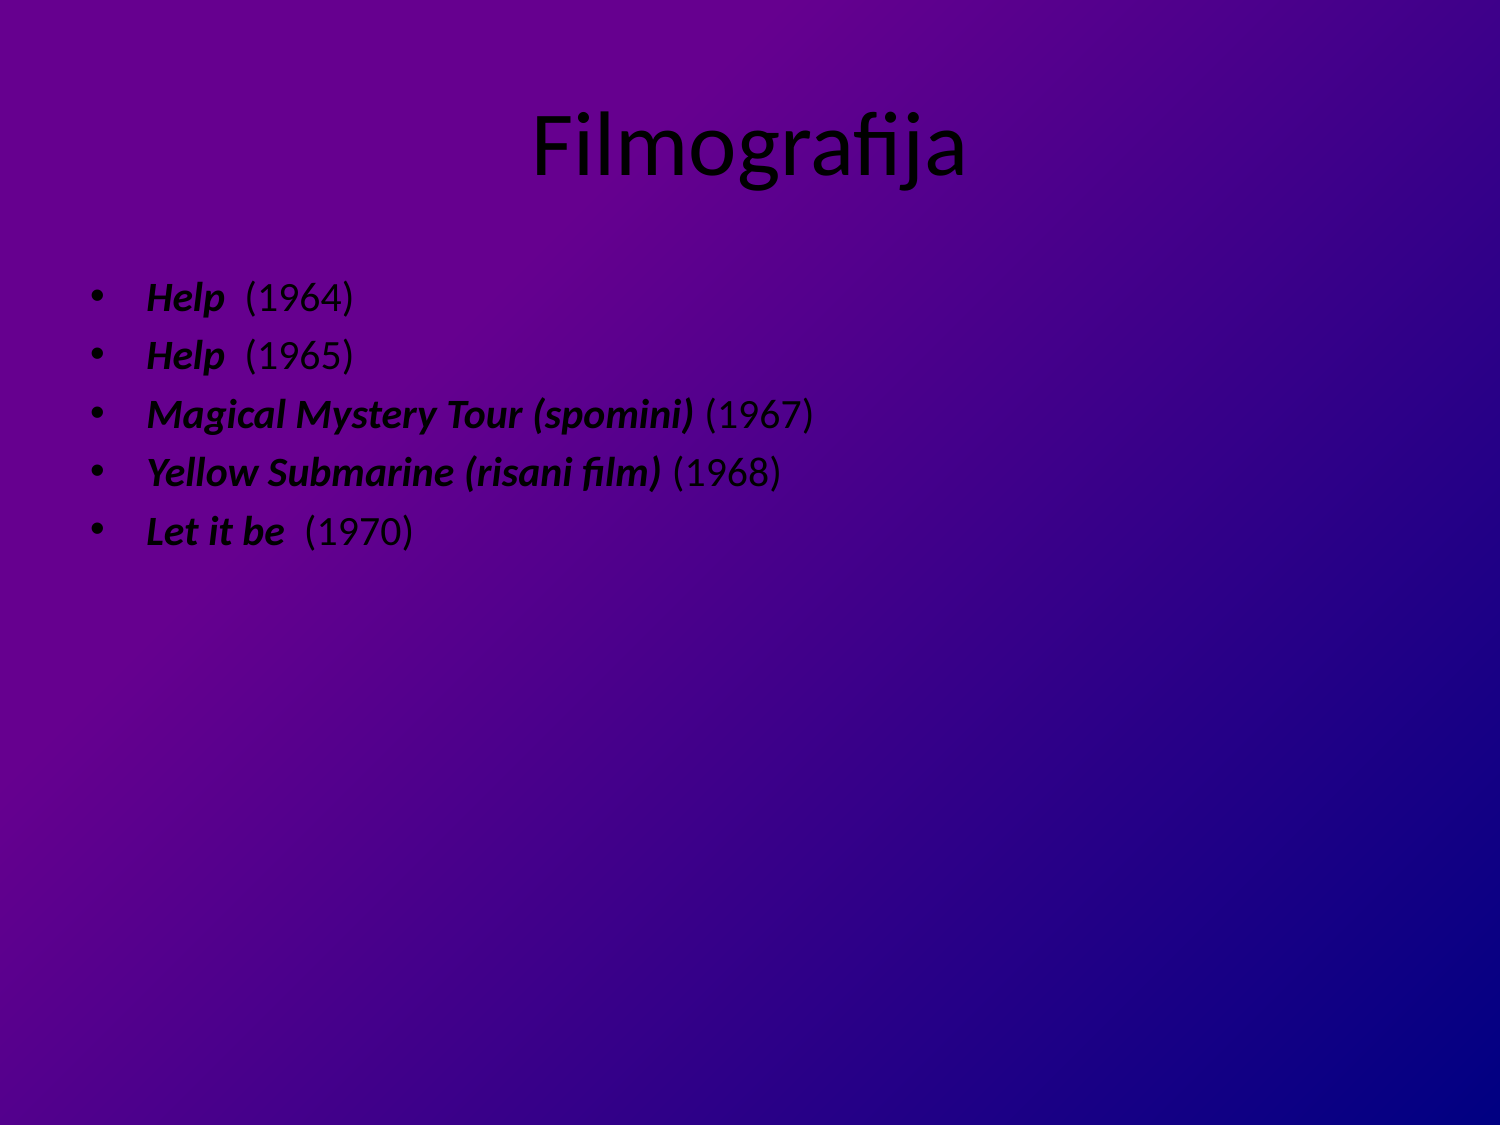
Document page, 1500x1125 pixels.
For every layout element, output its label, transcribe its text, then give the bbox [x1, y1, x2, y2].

title Filmografija [75, 45, 1425, 233]
list Help (1964) Help (1965) Magical Mystery Tour (spomini) (1967) Yellow Submarine (risani film) (1968) Let it be (1970) [75, 262, 1425, 1005]
